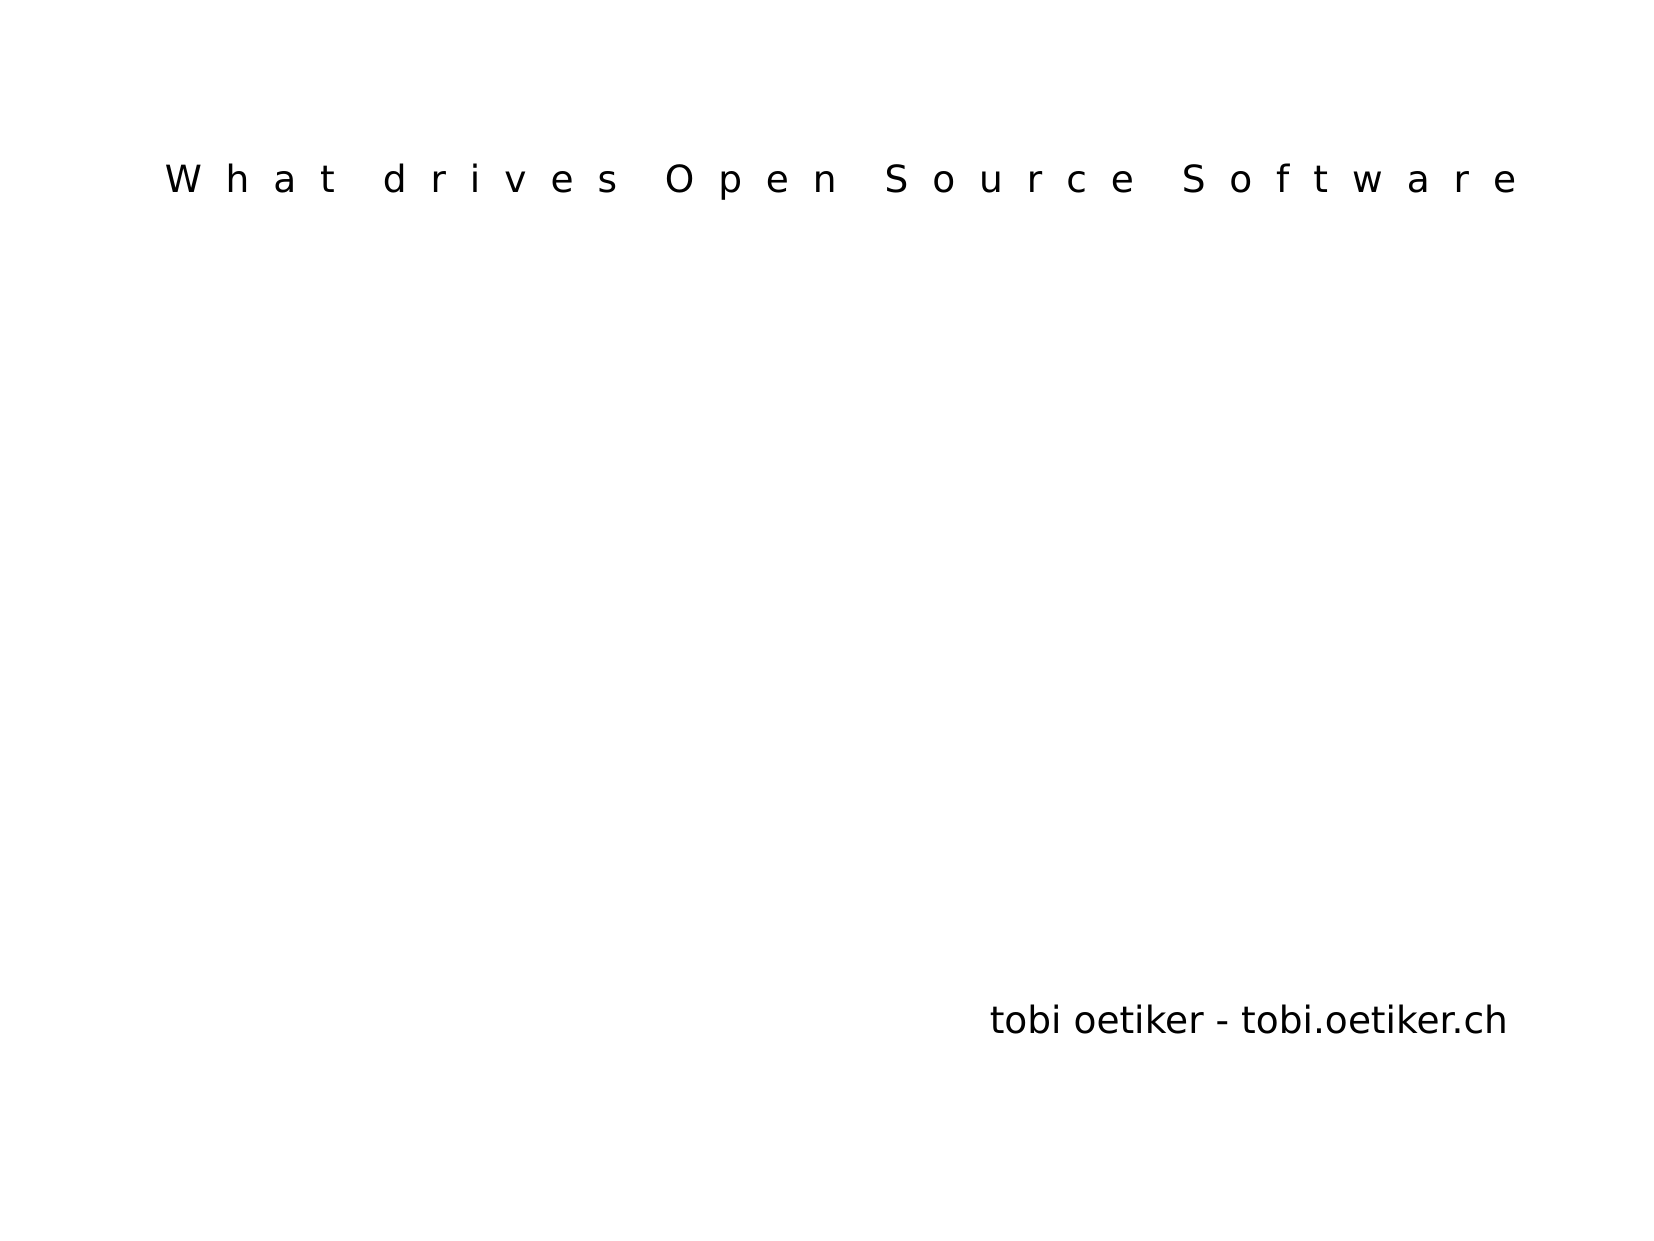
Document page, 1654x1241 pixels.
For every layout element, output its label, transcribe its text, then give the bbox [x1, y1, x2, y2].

text_box tobi oetiker - tobi.oetiker.ch [975, 991, 1524, 1051]
text_box W h a t d r i v e s O p e n S o u r c e S o f t w a r e [150, 150, 1534, 209]
